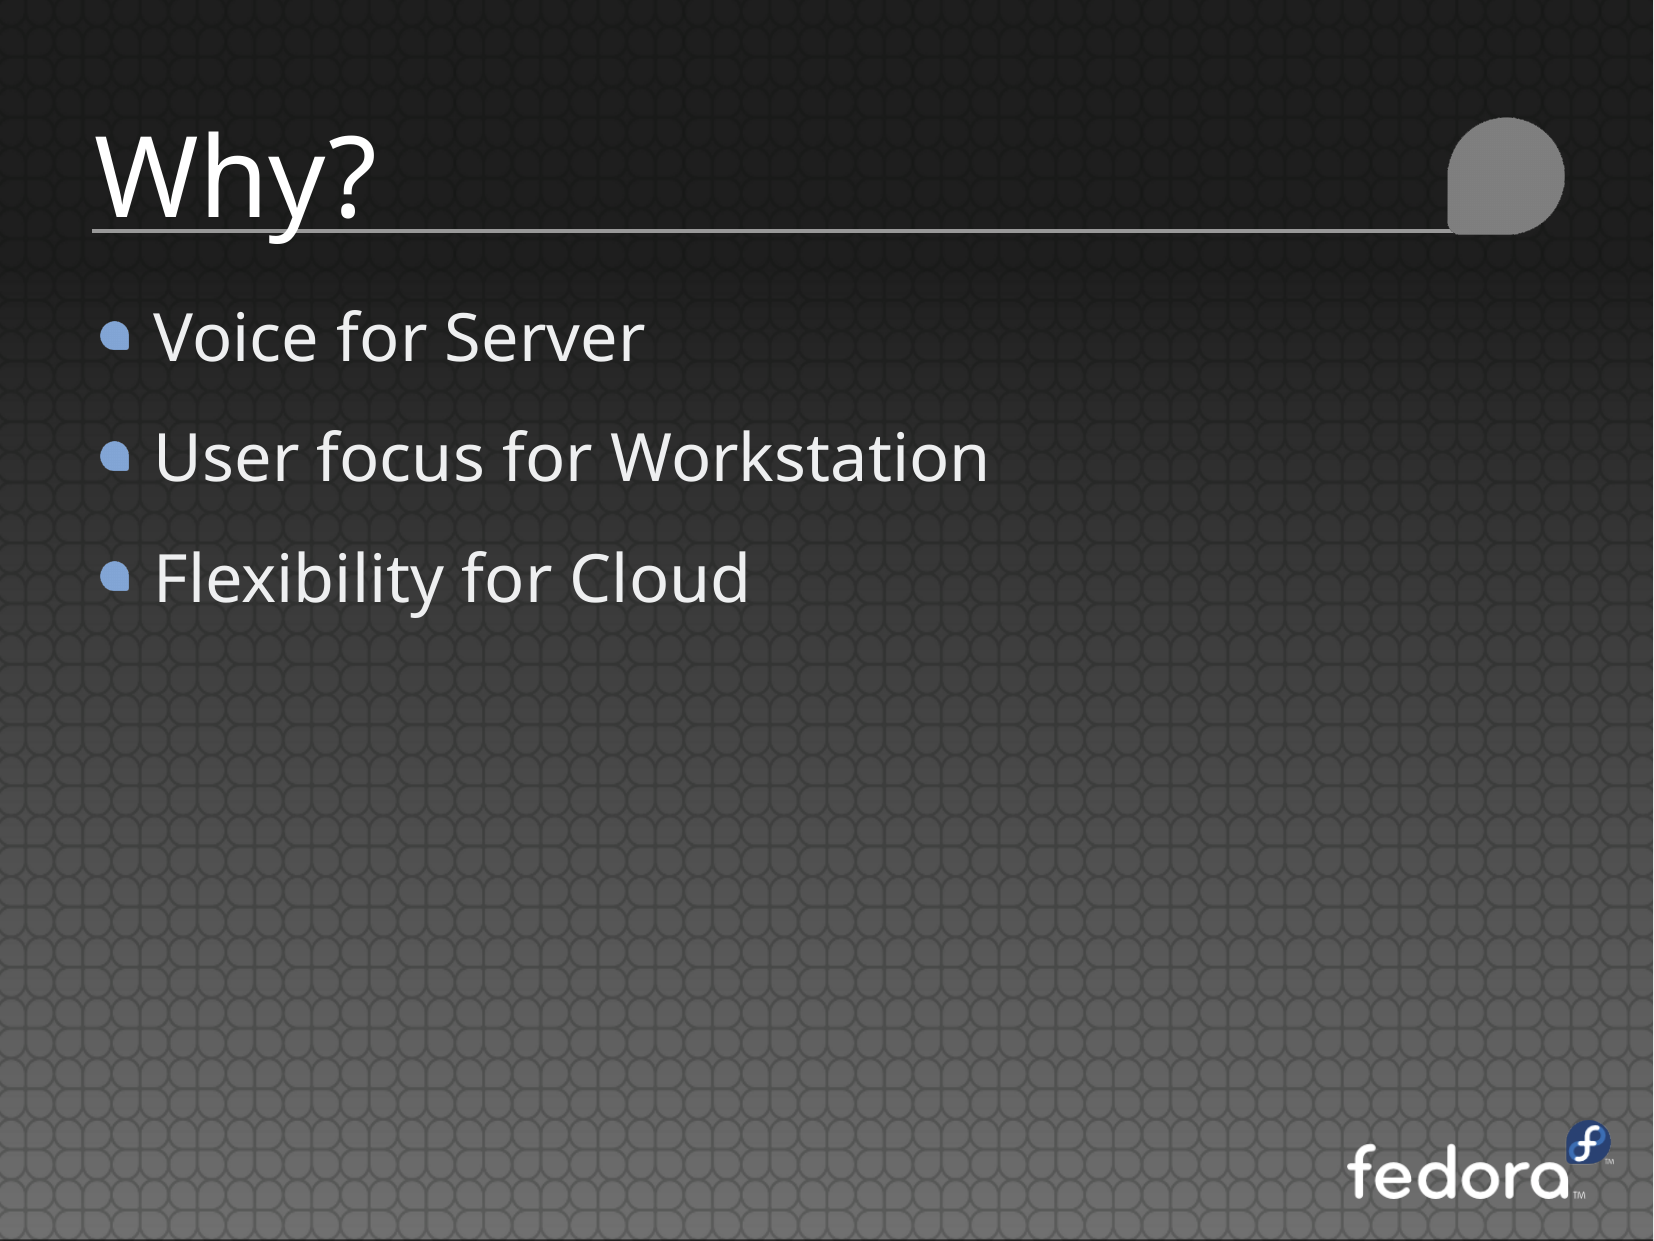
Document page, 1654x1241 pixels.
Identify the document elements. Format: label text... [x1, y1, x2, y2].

list Voice for Server User focus for Workstation Flexibility for Cloud [82, 290, 1571, 1095]
title Why? [94, 100, 1431, 247]
picture [0, 0, 1654, 1241]
